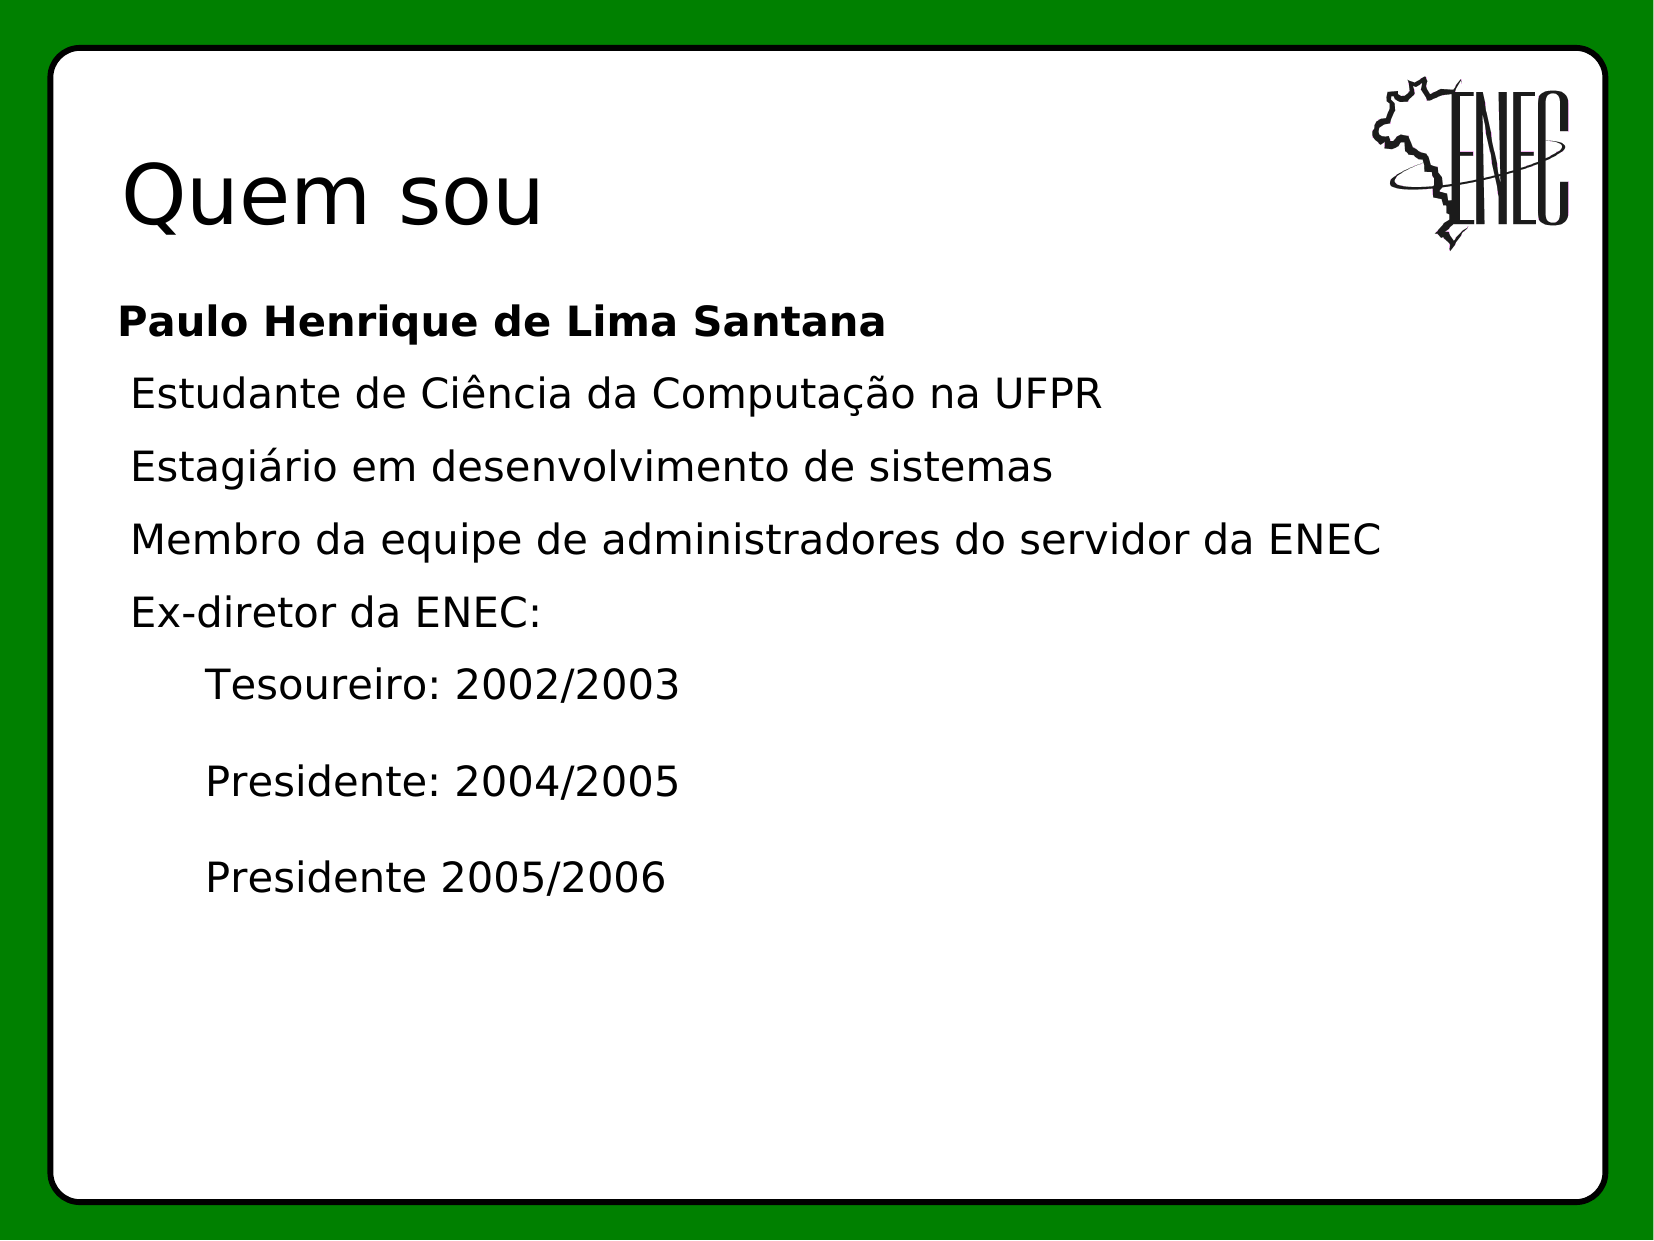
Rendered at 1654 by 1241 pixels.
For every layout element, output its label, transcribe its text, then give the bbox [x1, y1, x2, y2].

list Paulo Henrique de Lima Santana Estudante de Ciência da Computação na UFPR Estagiário em desenvolvimento de sistemas Membro da equipe de administradores do servidor da ENEC Ex-diretor da ENEC: Tesoureiro: 2002/2003 Presidente: 2004/2005 Presidente 2005/2006 [117, 273, 1530, 1155]
picture [1367, 71, 1574, 273]
title Quem sou [121, 102, 1367, 241]
